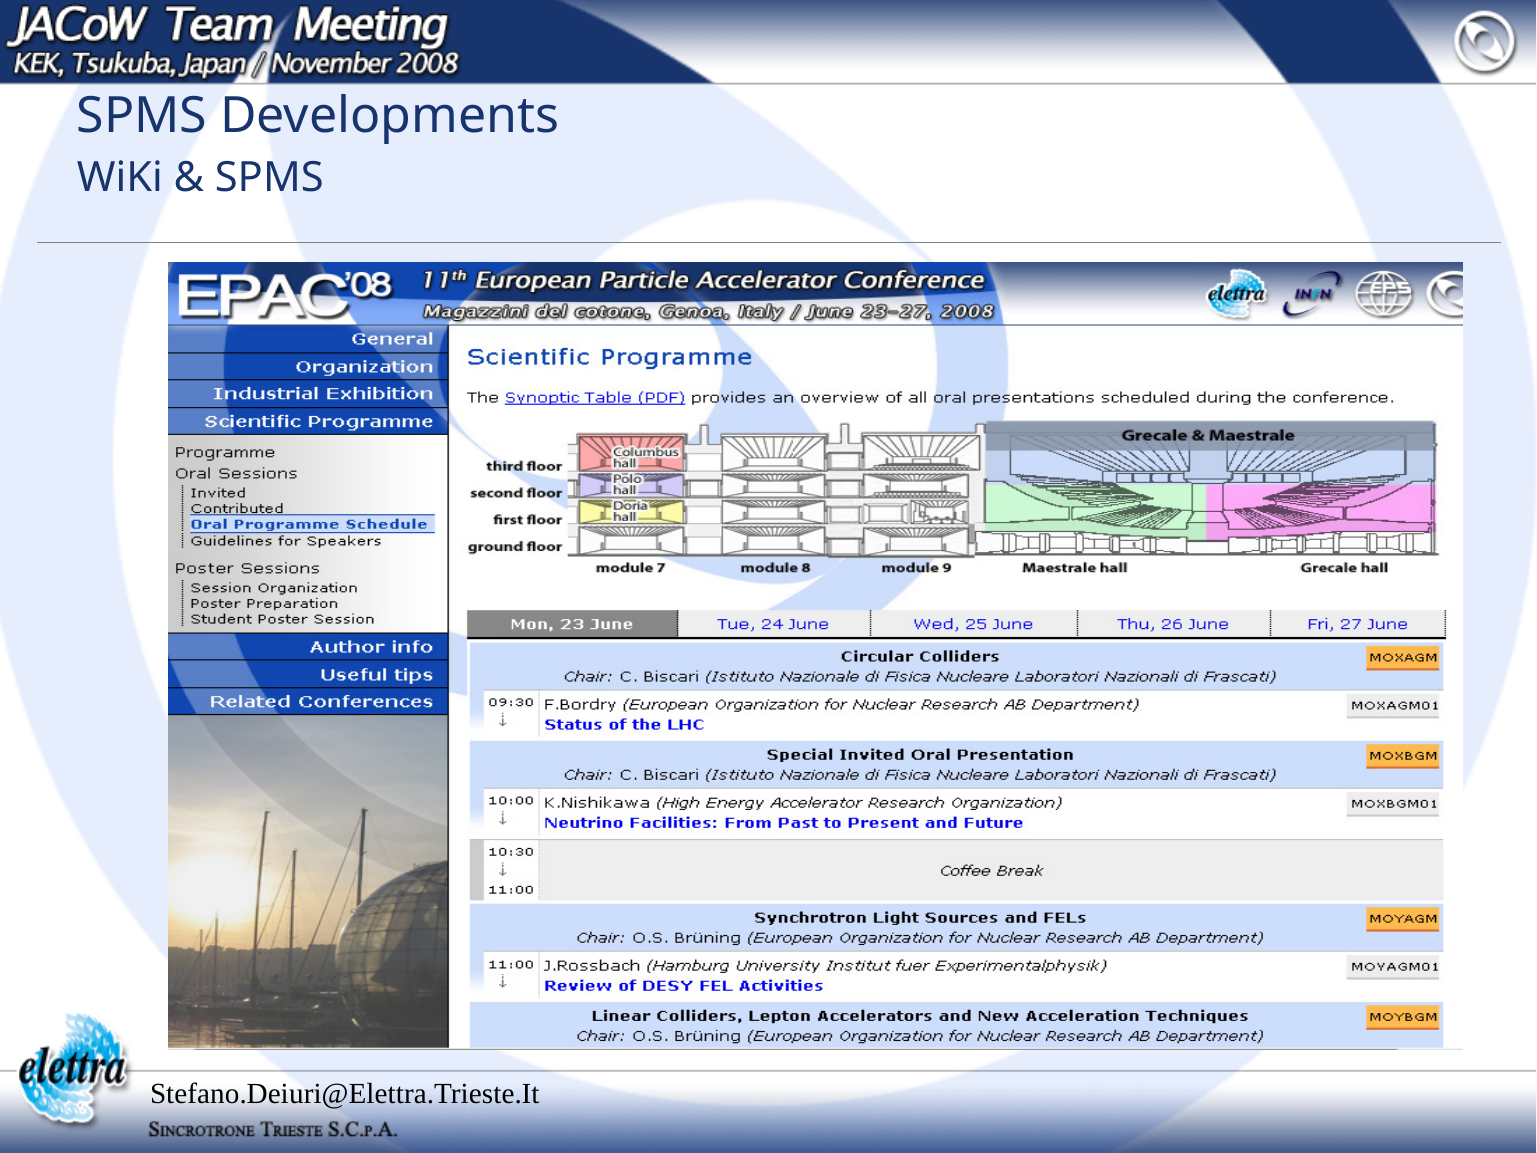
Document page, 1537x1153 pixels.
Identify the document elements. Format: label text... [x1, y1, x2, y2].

picture [0, 0, 1537, 1153]
title SPMS Developments WiKi & SPMS [76, 89, 1460, 262]
